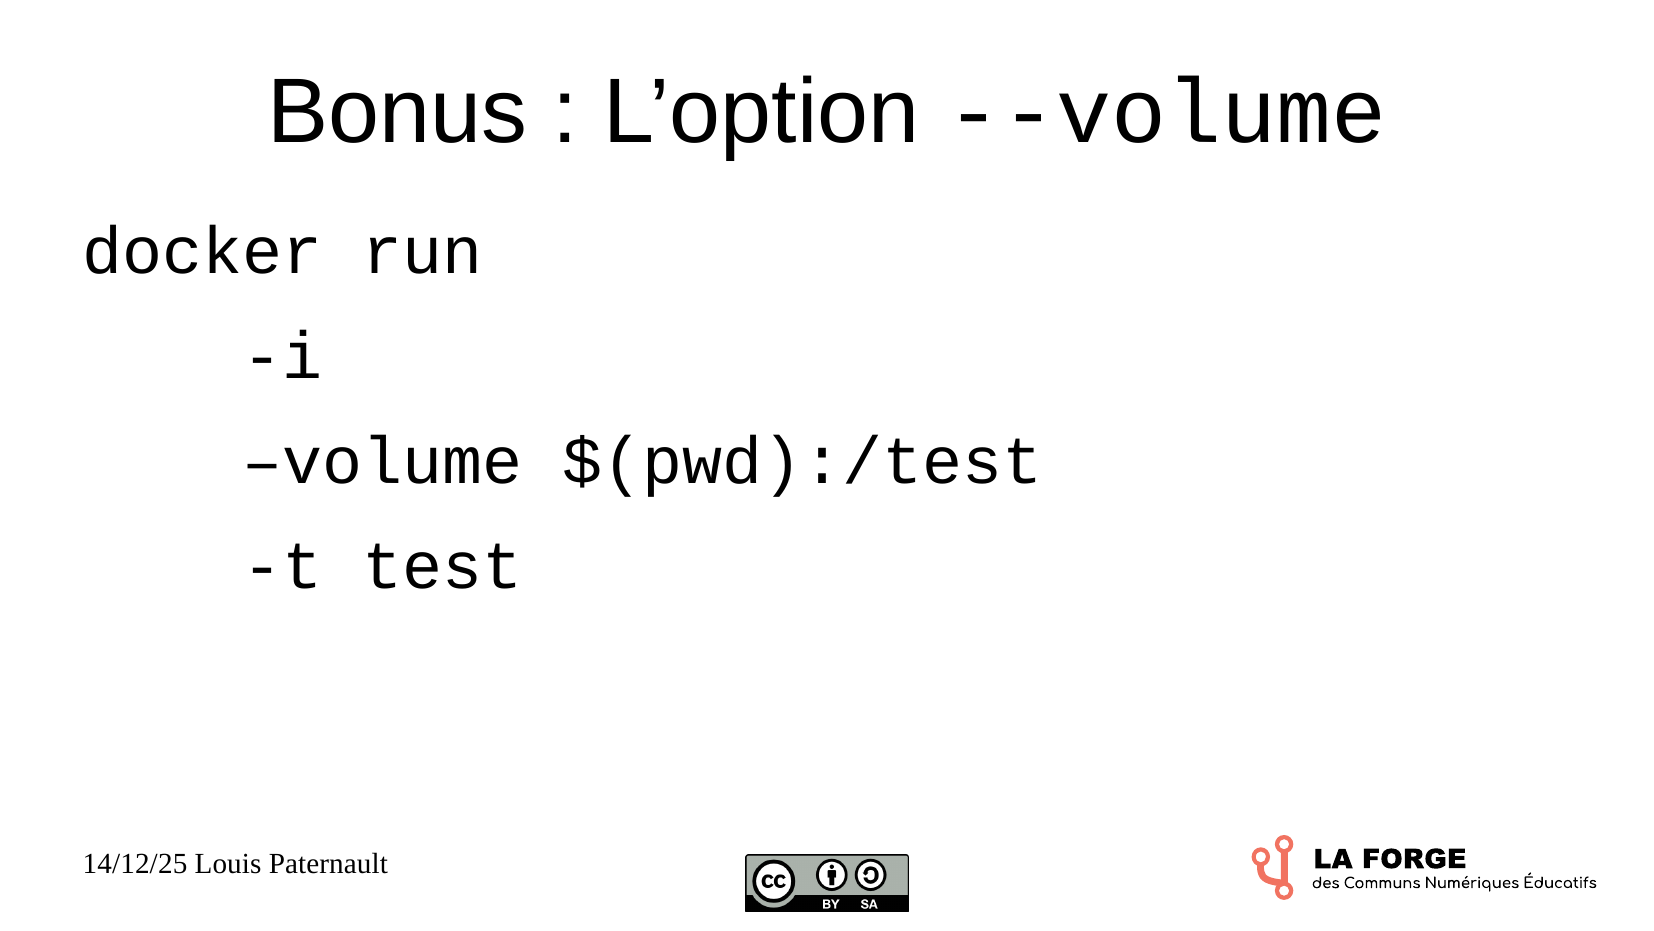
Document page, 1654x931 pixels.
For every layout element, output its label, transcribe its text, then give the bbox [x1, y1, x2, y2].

list docker run -i –volume $(pwd):/test -t test [82, 217, 1571, 758]
picture [745, 854, 909, 912]
title Bonus : L’option --volume [82, 37, 1571, 193]
